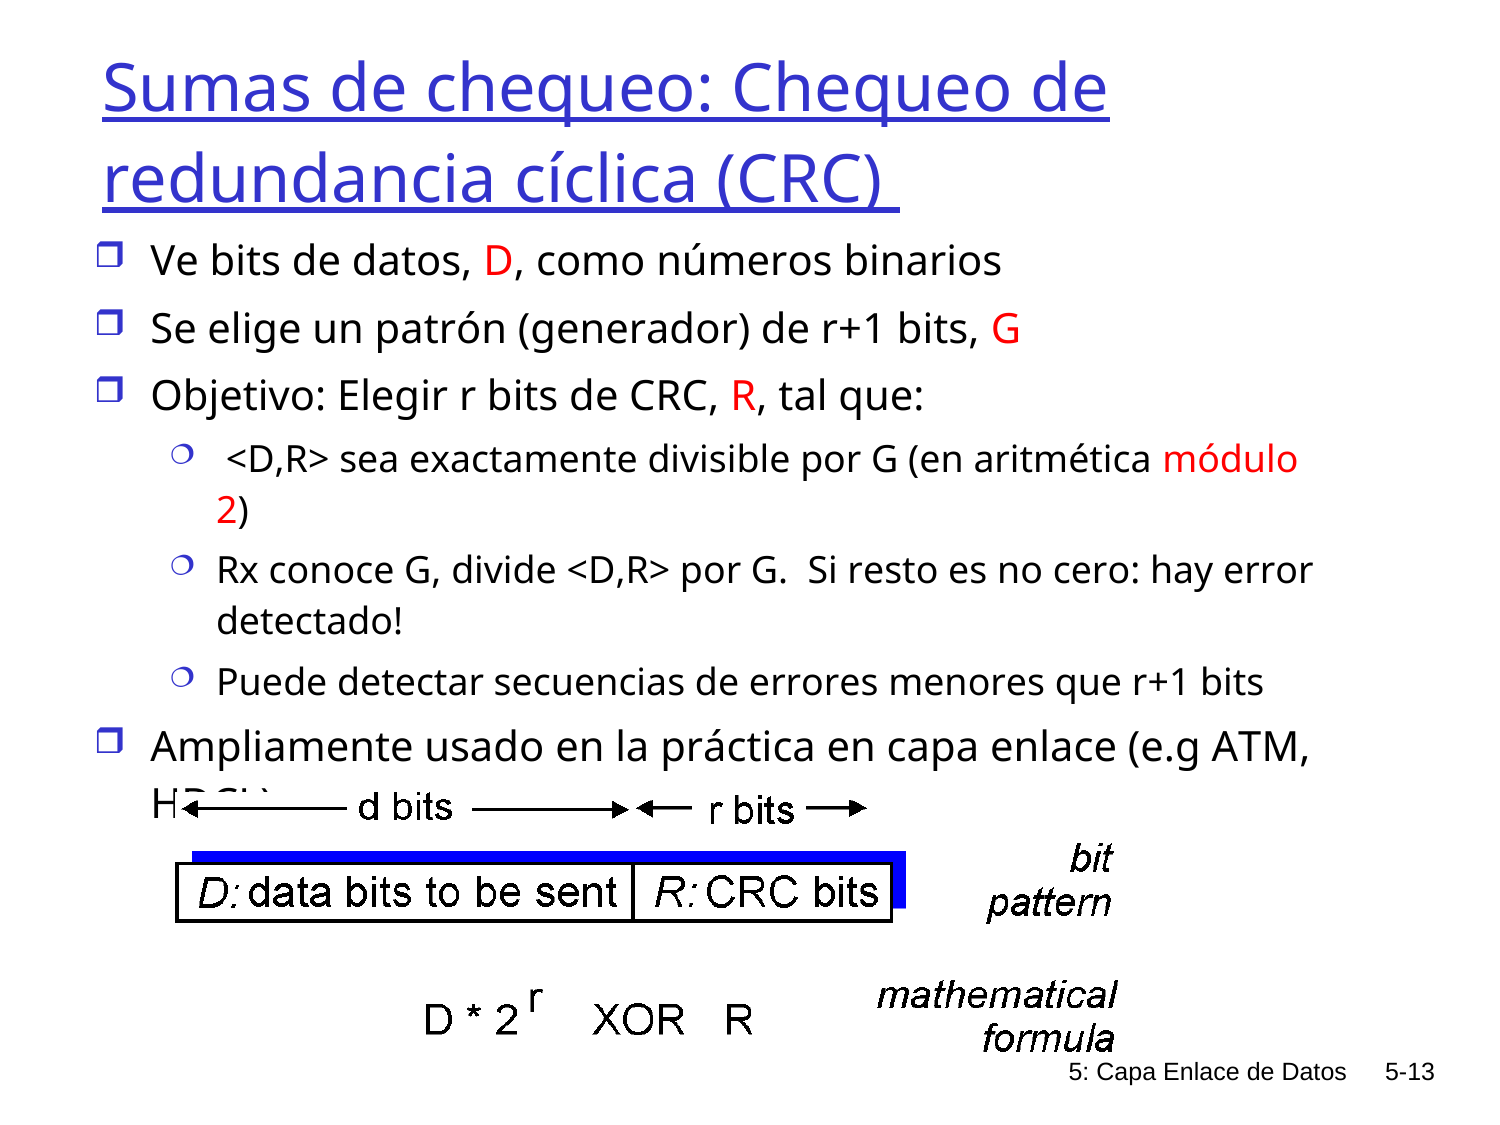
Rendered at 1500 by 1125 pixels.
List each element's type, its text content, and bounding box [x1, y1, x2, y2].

list Ve bits de datos, D, como números binarios Se elige un patrón (generador) de r+1 bits, G Objetivo: Elegir r bits de CRC, R, tal que: <D,R> sea exactamente divisible por G (en aritmética módulo 2) Rx conoce G, divide <D,R> por G. Si resto es no cero: hay error detectado! Puede detectar secuencias de errores menores que r+1 bits Ampliamente usado en la práctica en capa enlace (e.g ATM, HDCL) [79, 223, 1355, 775]
title Sumas de chequeo: Chequeo de redundancia cíclica (CRC) [87, 36, 1438, 226]
picture [175, 792, 1118, 1053]
